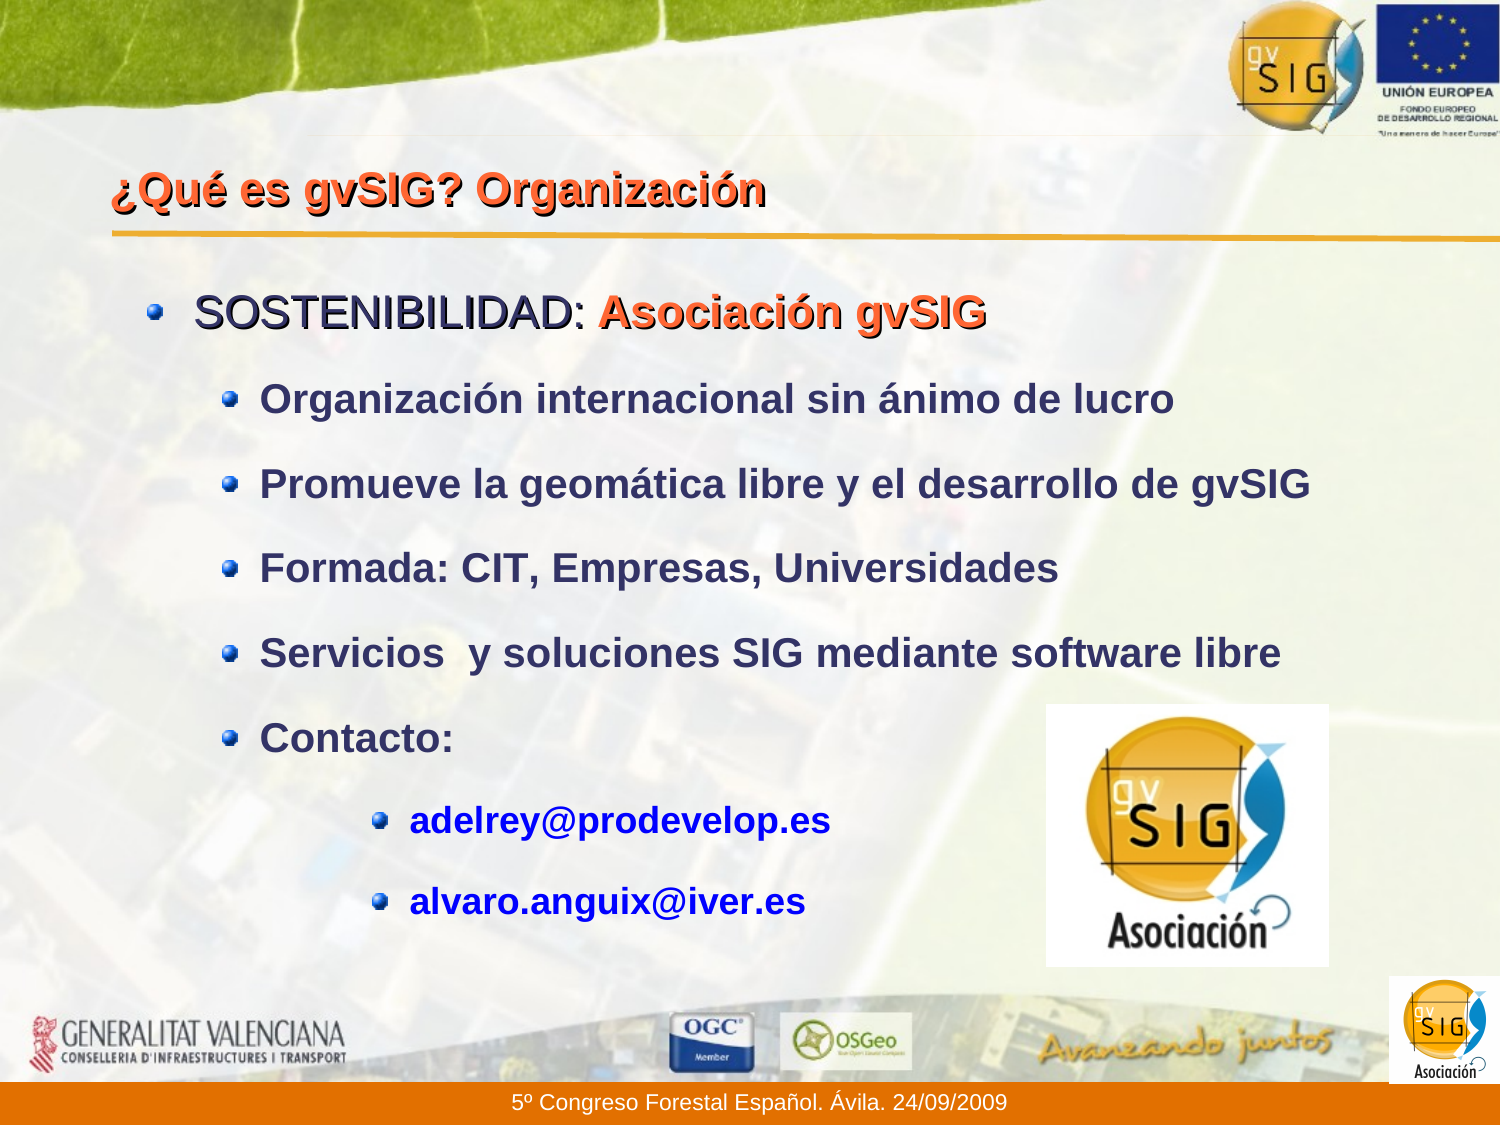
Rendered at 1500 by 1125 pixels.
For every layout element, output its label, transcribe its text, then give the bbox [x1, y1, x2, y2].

text_box ¿Qué es gvSIG? Organización [109, 165, 973, 197]
picture [0, 0, 1500, 1084]
text_box SOSTENIBILIDAD: Asociación gvSIG Organización internacional sin ánimo de lucro Promueve la geomática libre y el desarrollo de gvSIG Formada: CIT, Empresas, Universidades Servicios y soluciones SIG mediante software libre Contacto: adelrey@prodevelop.es alvaro.anguix@iver.es [72, 197, 1365, 923]
